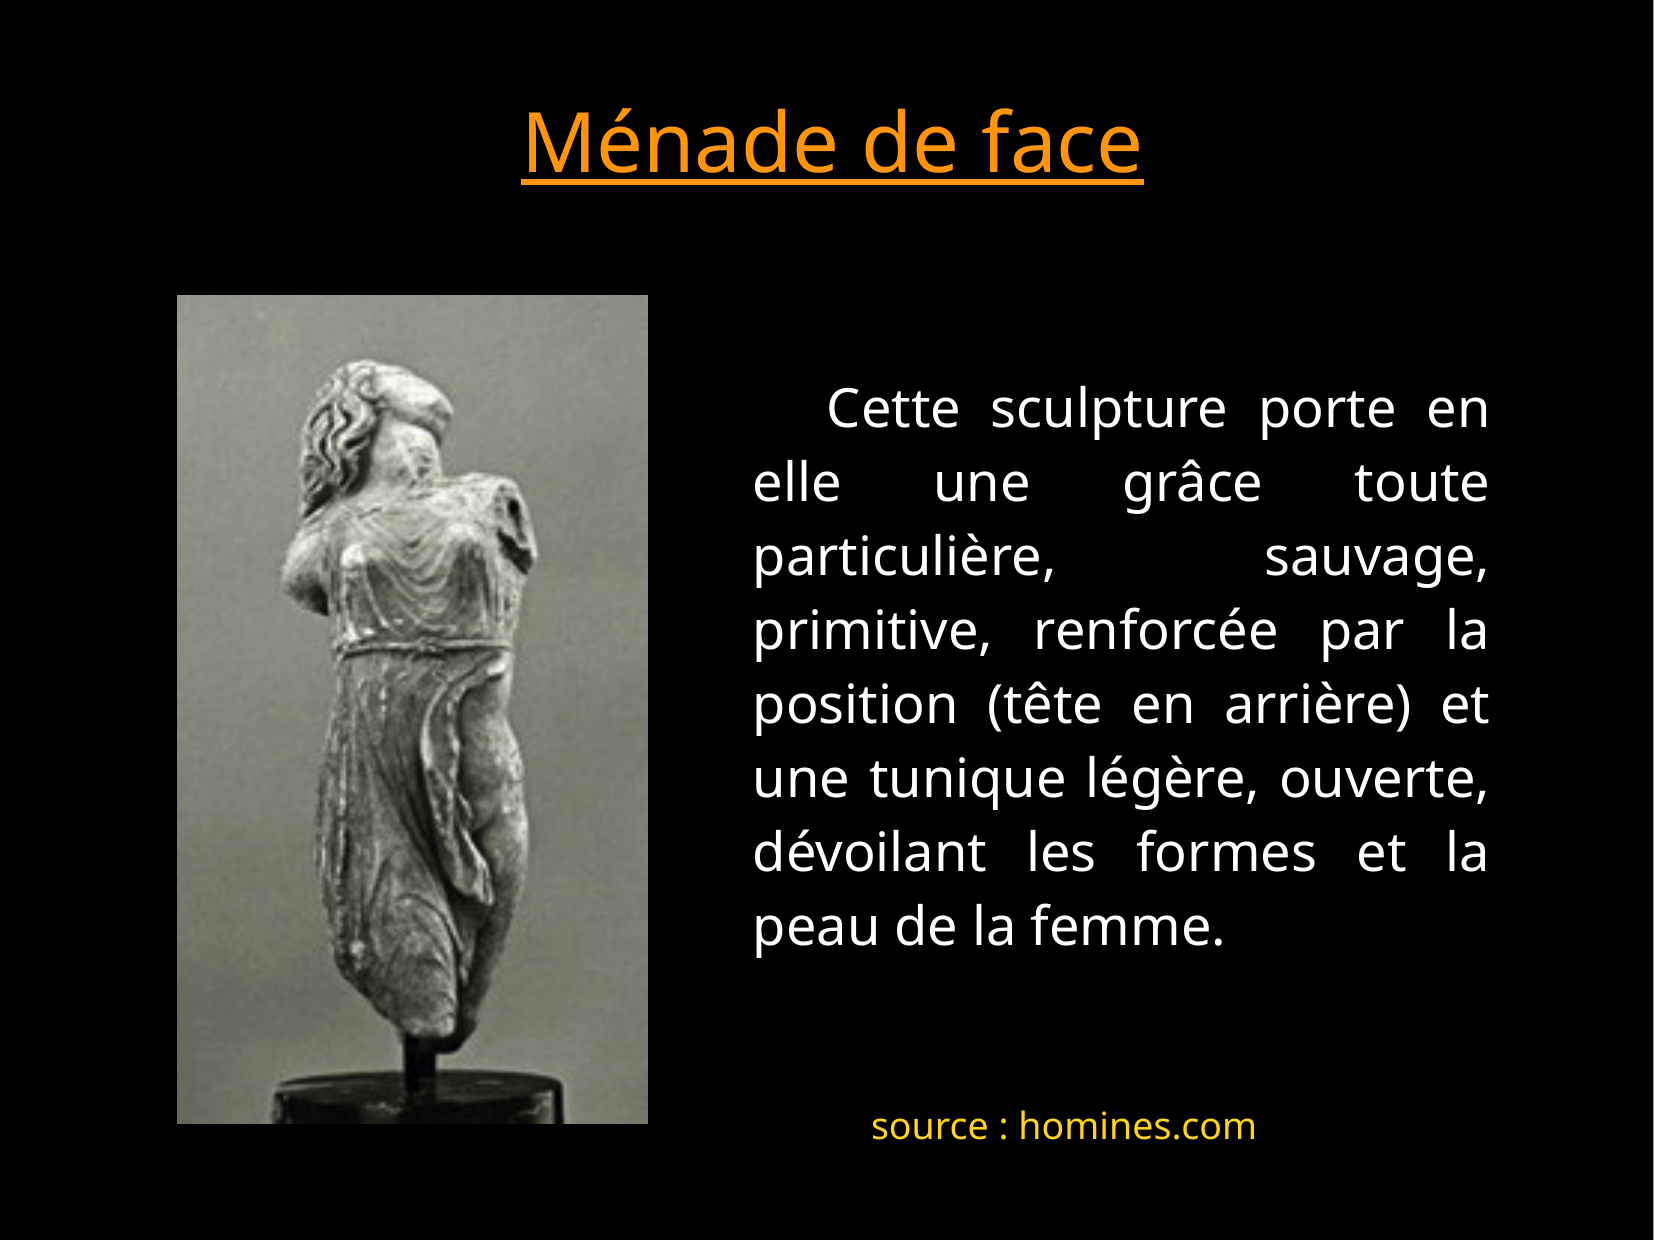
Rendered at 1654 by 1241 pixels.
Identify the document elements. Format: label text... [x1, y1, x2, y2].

text_box source : homines.com [856, 1092, 1329, 1160]
text_box Cette sculpture porte en elle une grâce toute particulière, sauvage, primitive, renforcée par la position (tête en arrière) et une tunique légère, ouverte, dévoilant les formes et la peau de la femme. [738, 361, 1506, 1018]
title Ménade de face [88, 43, 1577, 237]
picture [177, 295, 648, 1124]
